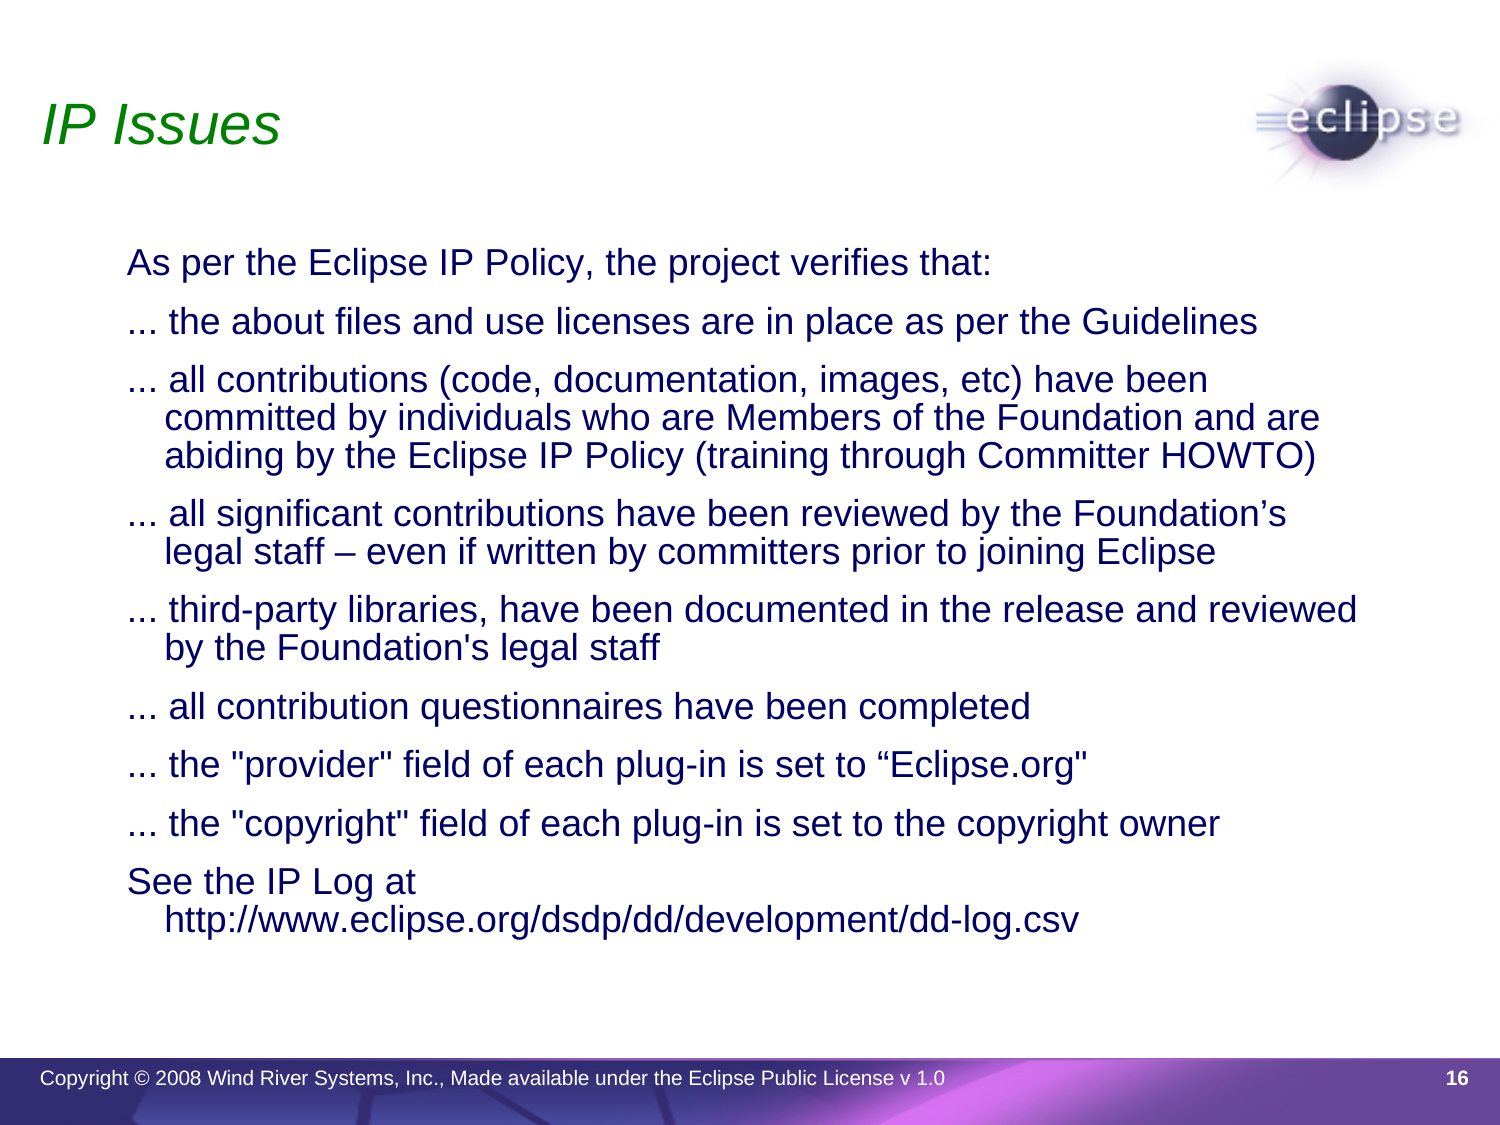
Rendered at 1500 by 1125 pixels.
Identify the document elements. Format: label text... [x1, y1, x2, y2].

picture [1222, 60, 1500, 191]
list As per the Eclipse IP Policy, the project verifies that: ... the about files and use licenses are in place as per the Guidelines ... all contributions (code, documentation, images, etc) have been committed by individuals who are Members of the Foundation and are abiding by the Eclipse IP Policy (training through Committer HOWTO) ... all significant contributions have been reviewed by the Foundation’s legal staff – even if written by committers prior to joining Eclipse ... third-party libraries, have been documented in the release and reviewed by the Foundation's legal staff ... all contribution questionnaires have been completed ... the "provider" field of each plug-in is set to “Eclipse.org" ... the "copyright" field of each plug-in is set to the copyright owner See the IP Log at http://www.eclipse.org/dsdp/dd/development/dd-log.csv [112, 237, 1388, 1029]
picture [0, 1058, 1500, 1125]
text_box <number> [1133, 1059, 1484, 1100]
title IP Issues [26, 90, 1223, 172]
